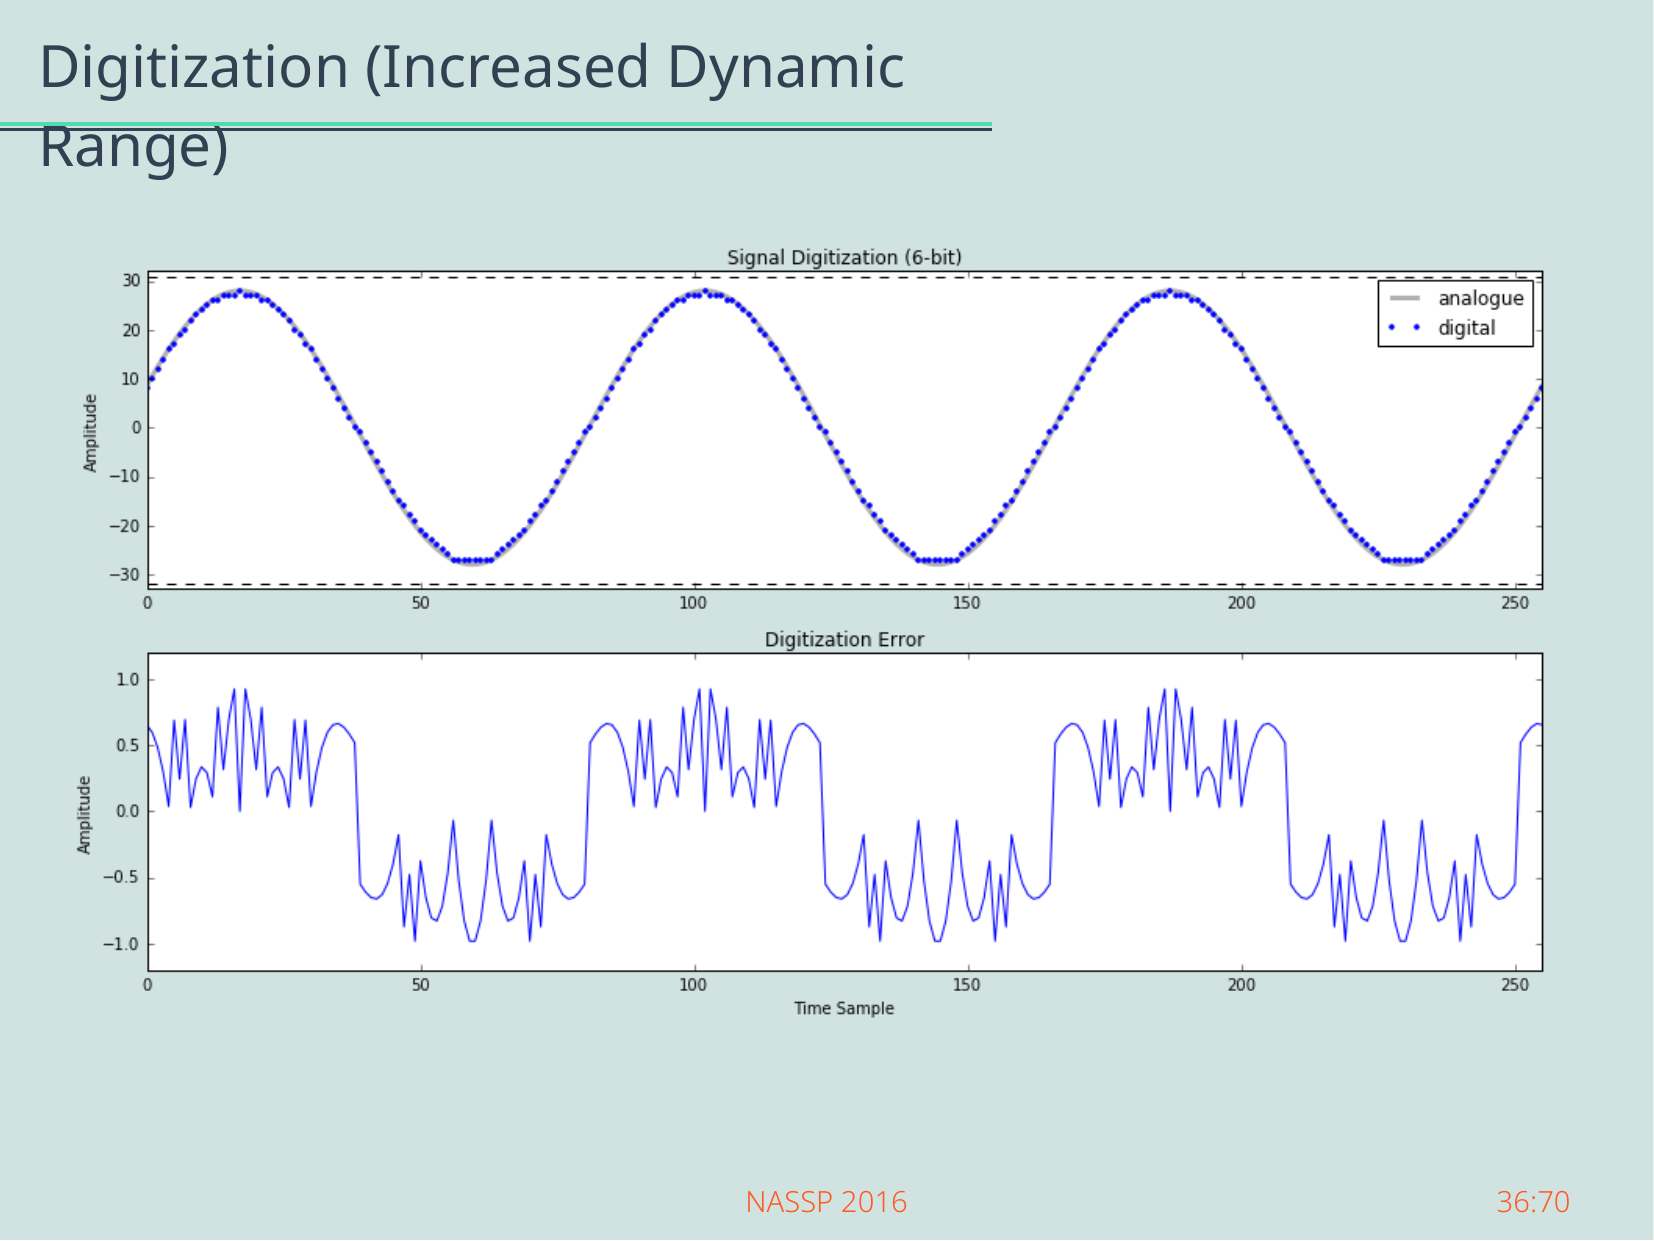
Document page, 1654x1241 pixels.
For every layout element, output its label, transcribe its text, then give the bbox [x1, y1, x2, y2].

picture [68, 238, 1553, 1027]
text_box Digitization (Increased Dynamic Range) [23, 17, 1063, 103]
